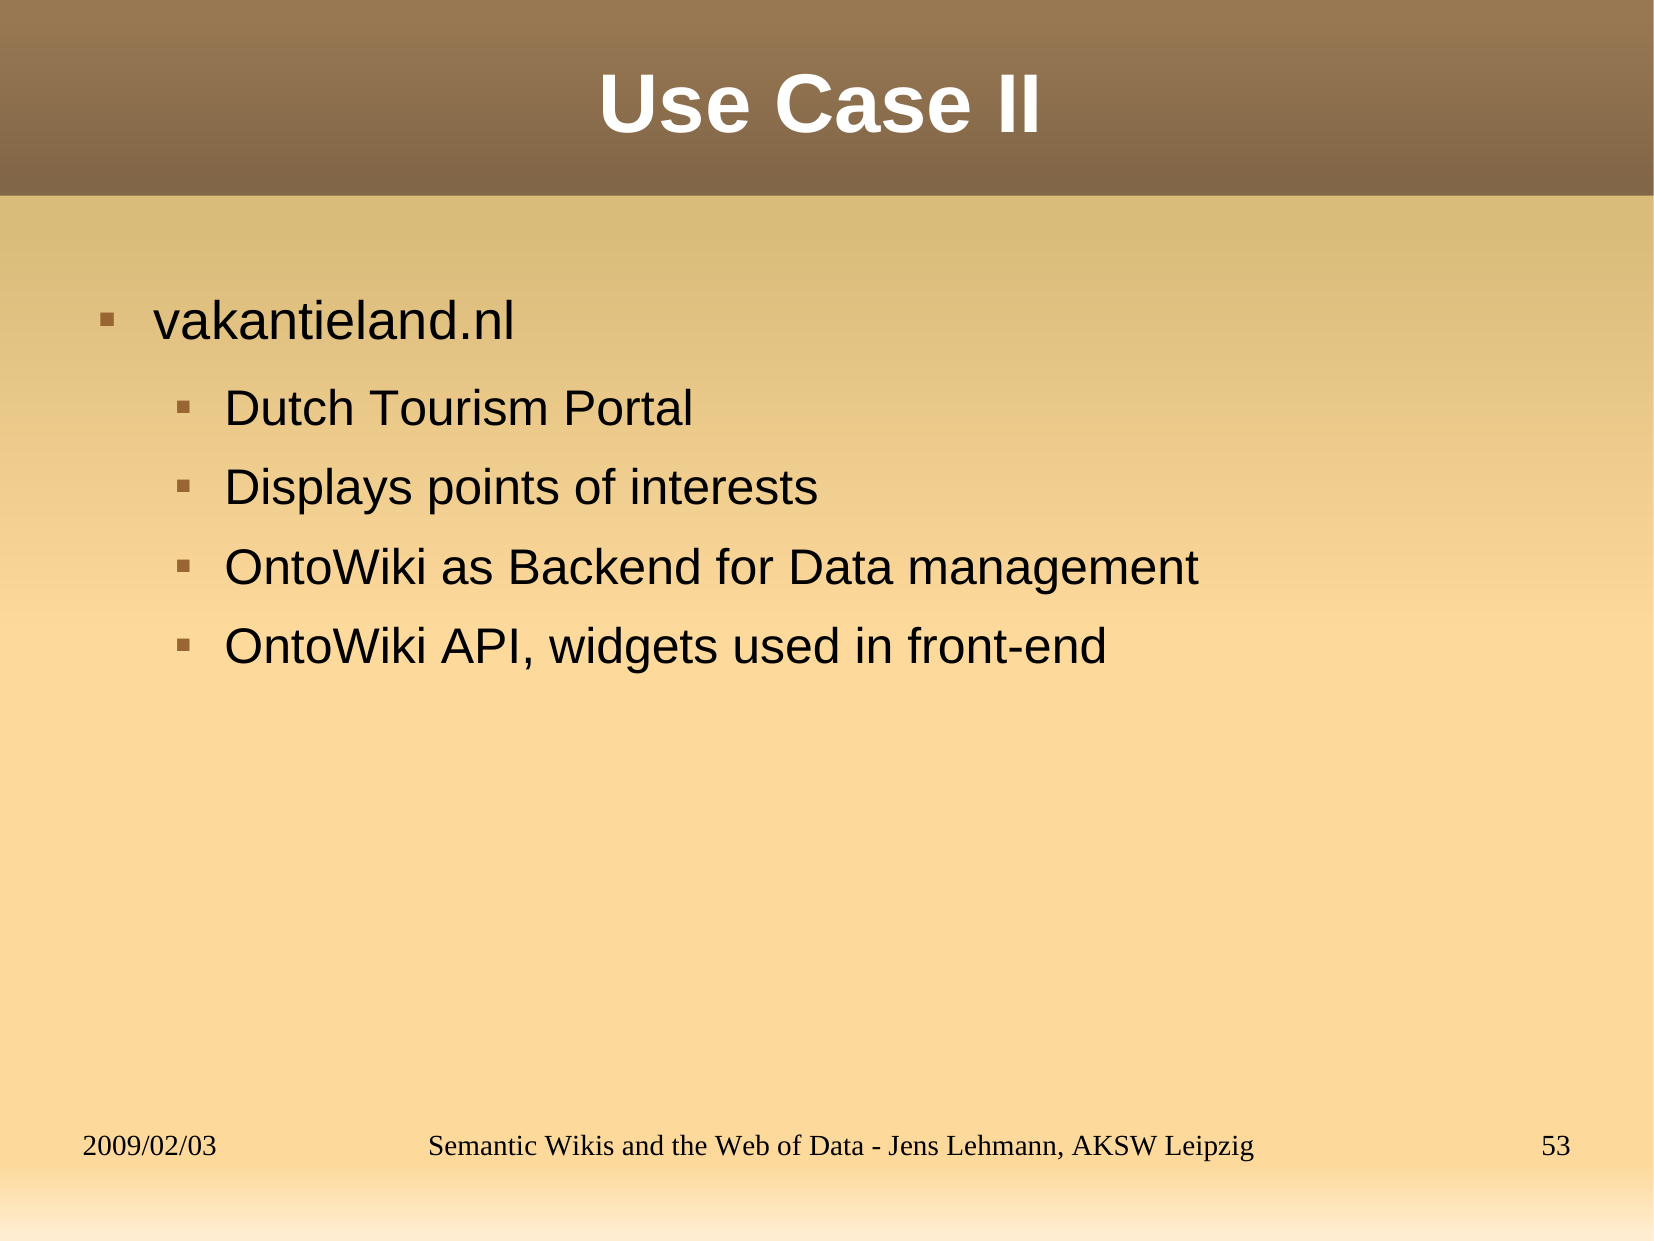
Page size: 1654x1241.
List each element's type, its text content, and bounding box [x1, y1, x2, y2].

title Use Case II [76, 0, 1565, 208]
list vakantieland.nl Dutch Tourism Portal Displays points of interests OntoWiki as Backend for Data management OntoWiki API, widgets used in front-end [82, 290, 1571, 1109]
picture [0, 0, 1654, 1241]
